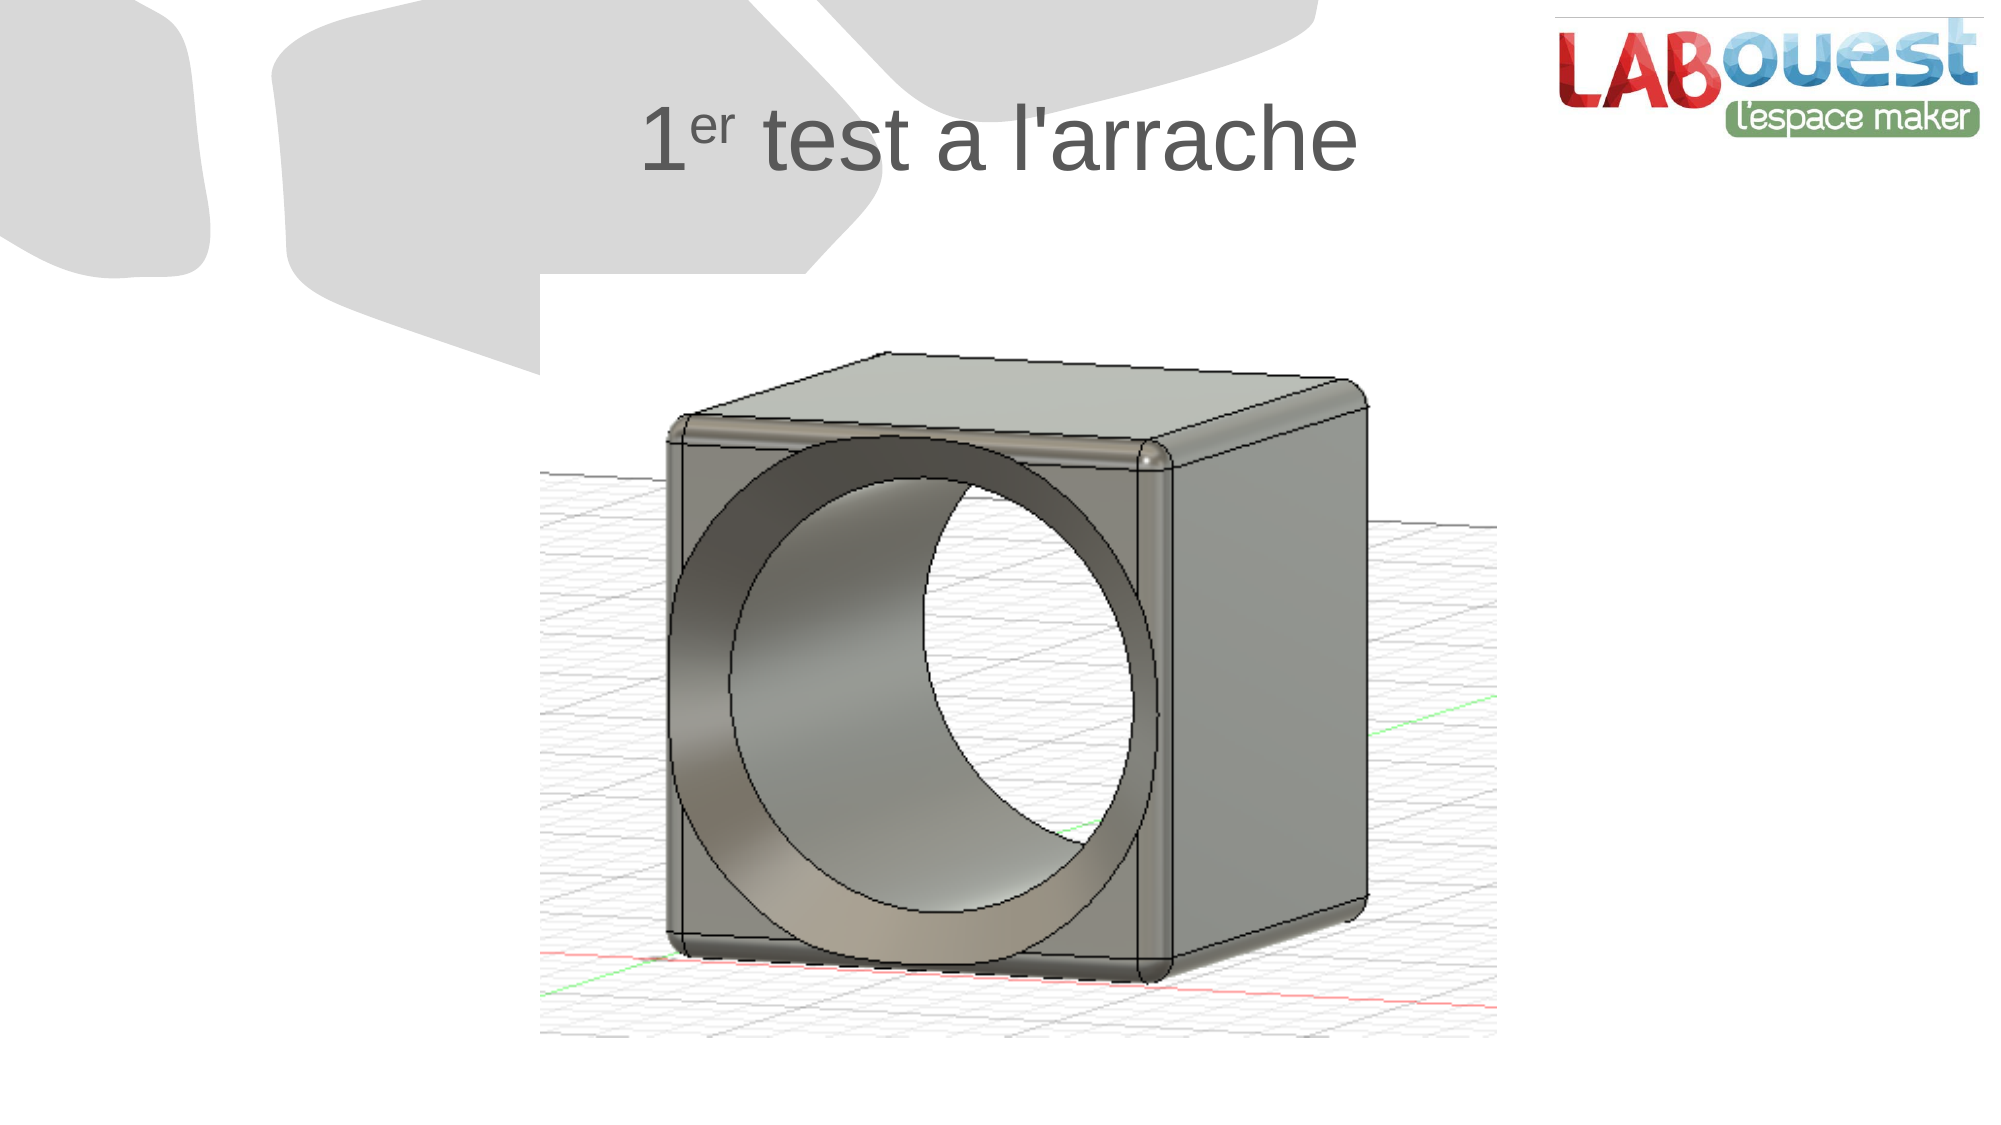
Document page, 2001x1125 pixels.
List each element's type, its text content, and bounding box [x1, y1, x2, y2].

title 1er test a l'arrache [99, 45, 1555, 233]
picture [1555, 0, 1984, 242]
picture [540, 274, 1497, 1038]
